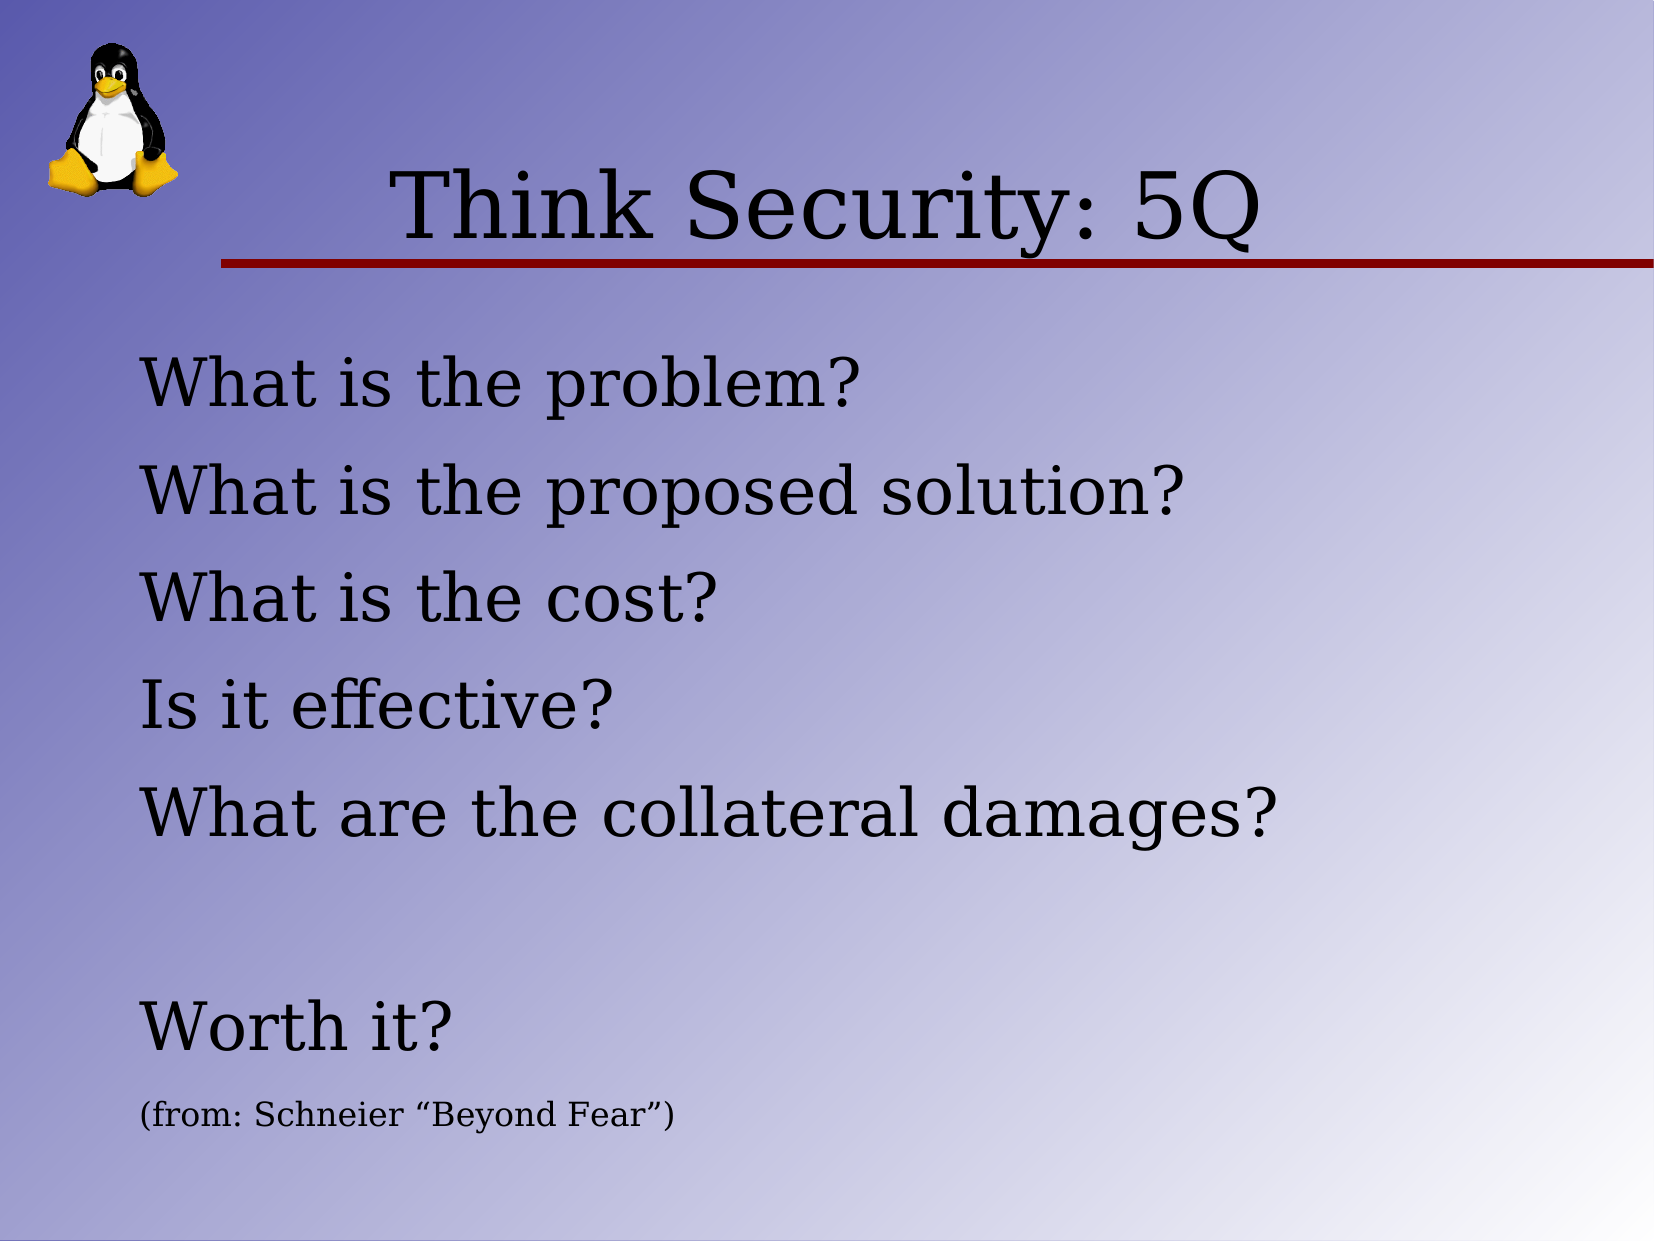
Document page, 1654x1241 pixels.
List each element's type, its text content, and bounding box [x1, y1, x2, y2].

title Think Security: 5Q [121, 102, 1534, 311]
list What is the problem? What is the proposed solution? What is the cost? Is it effective? What are the collateral damages? Worth it? (from: Schneier “Beyond Fear”) [121, 344, 1534, 1135]
picture [48, 43, 178, 197]
